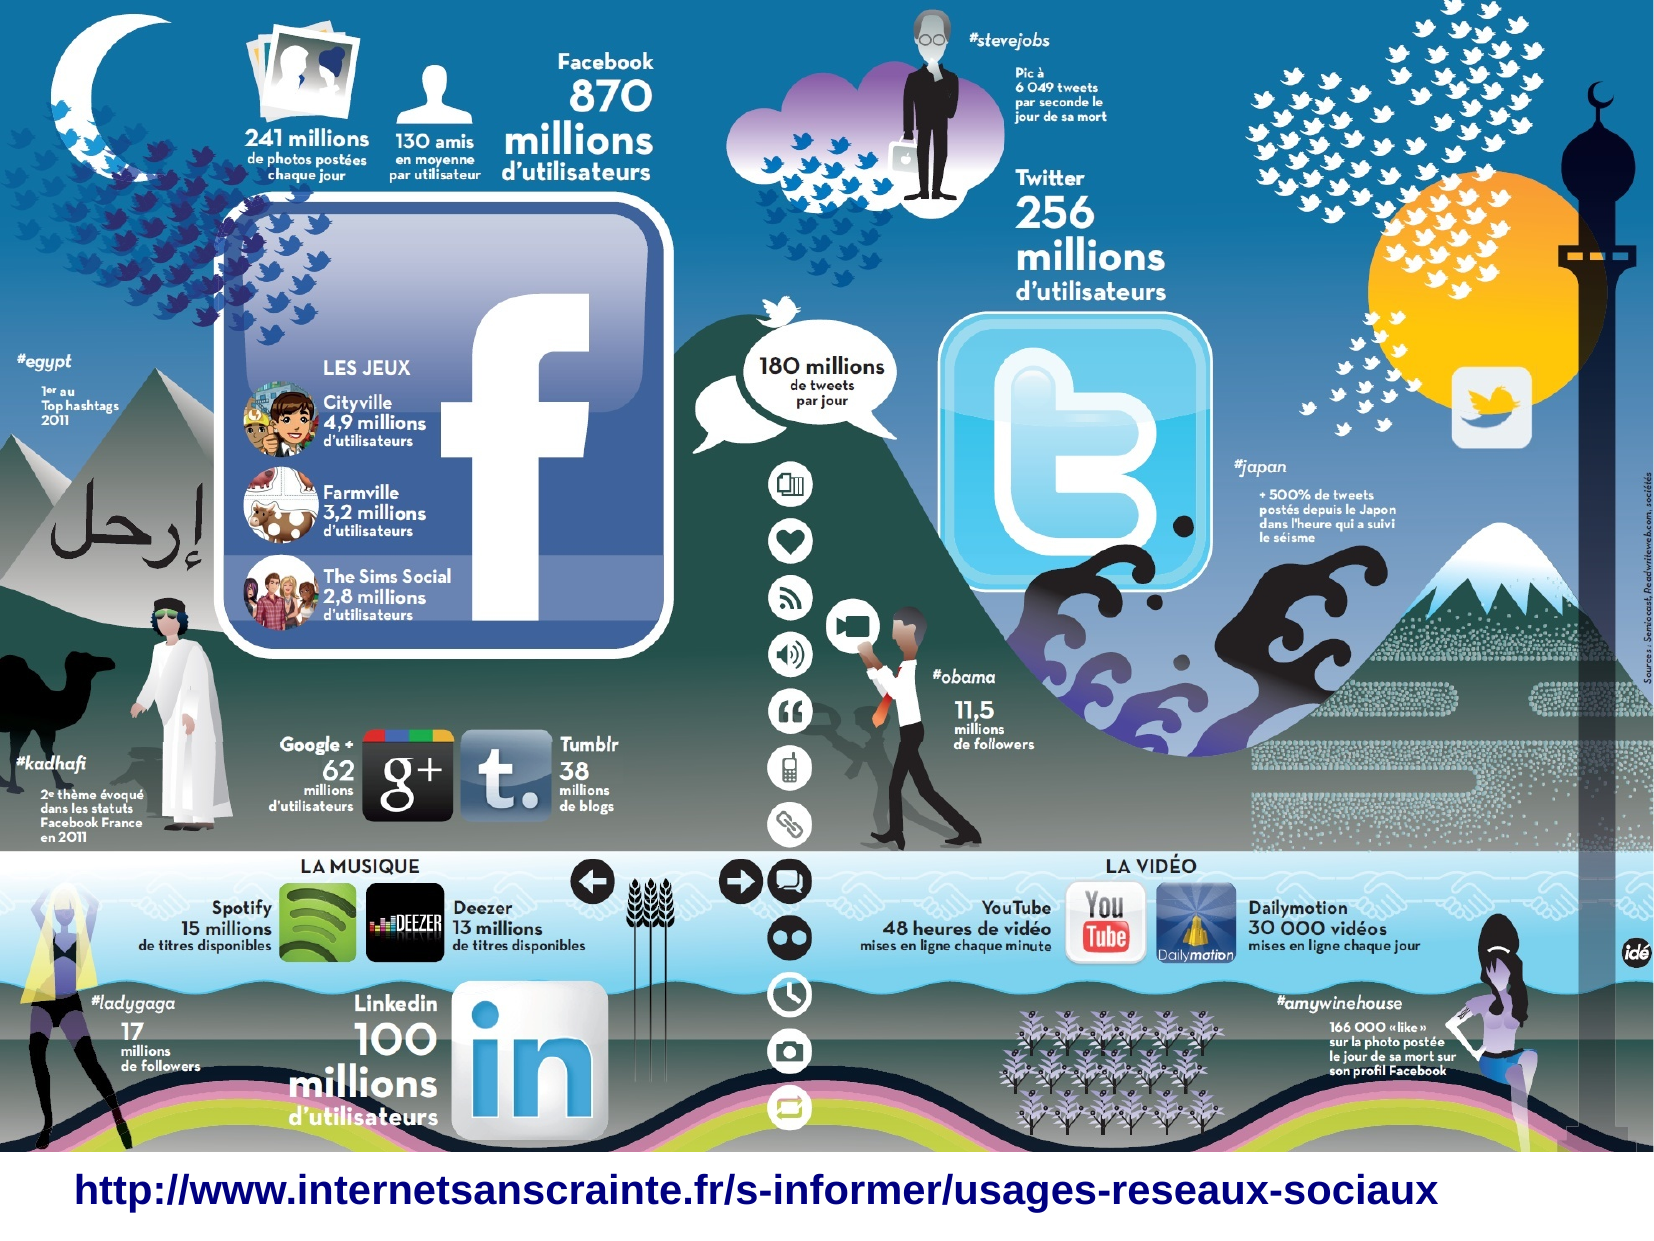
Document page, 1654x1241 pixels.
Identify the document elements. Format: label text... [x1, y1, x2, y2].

picture [0, 0, 1654, 1152]
text_box http://www.internetsanscrainte.fr/s-informer/usages-reseaux-sociaux [59, 944, 1654, 1241]
